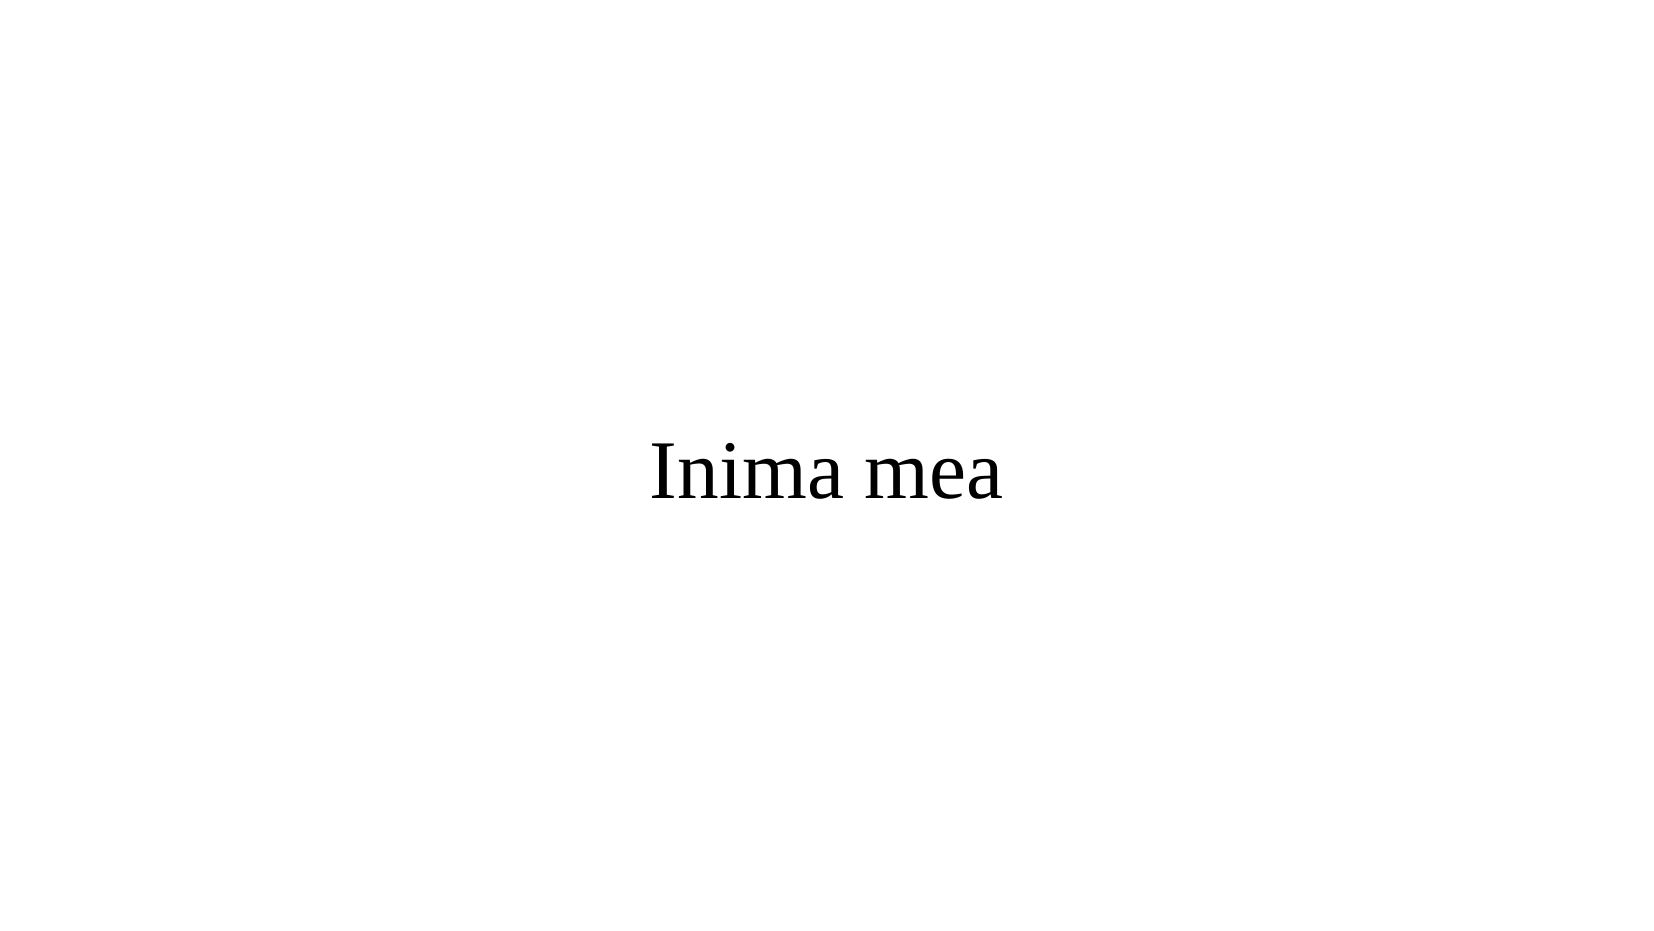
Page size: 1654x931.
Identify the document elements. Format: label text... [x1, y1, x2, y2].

title Inima mea [165, 392, 1489, 549]
